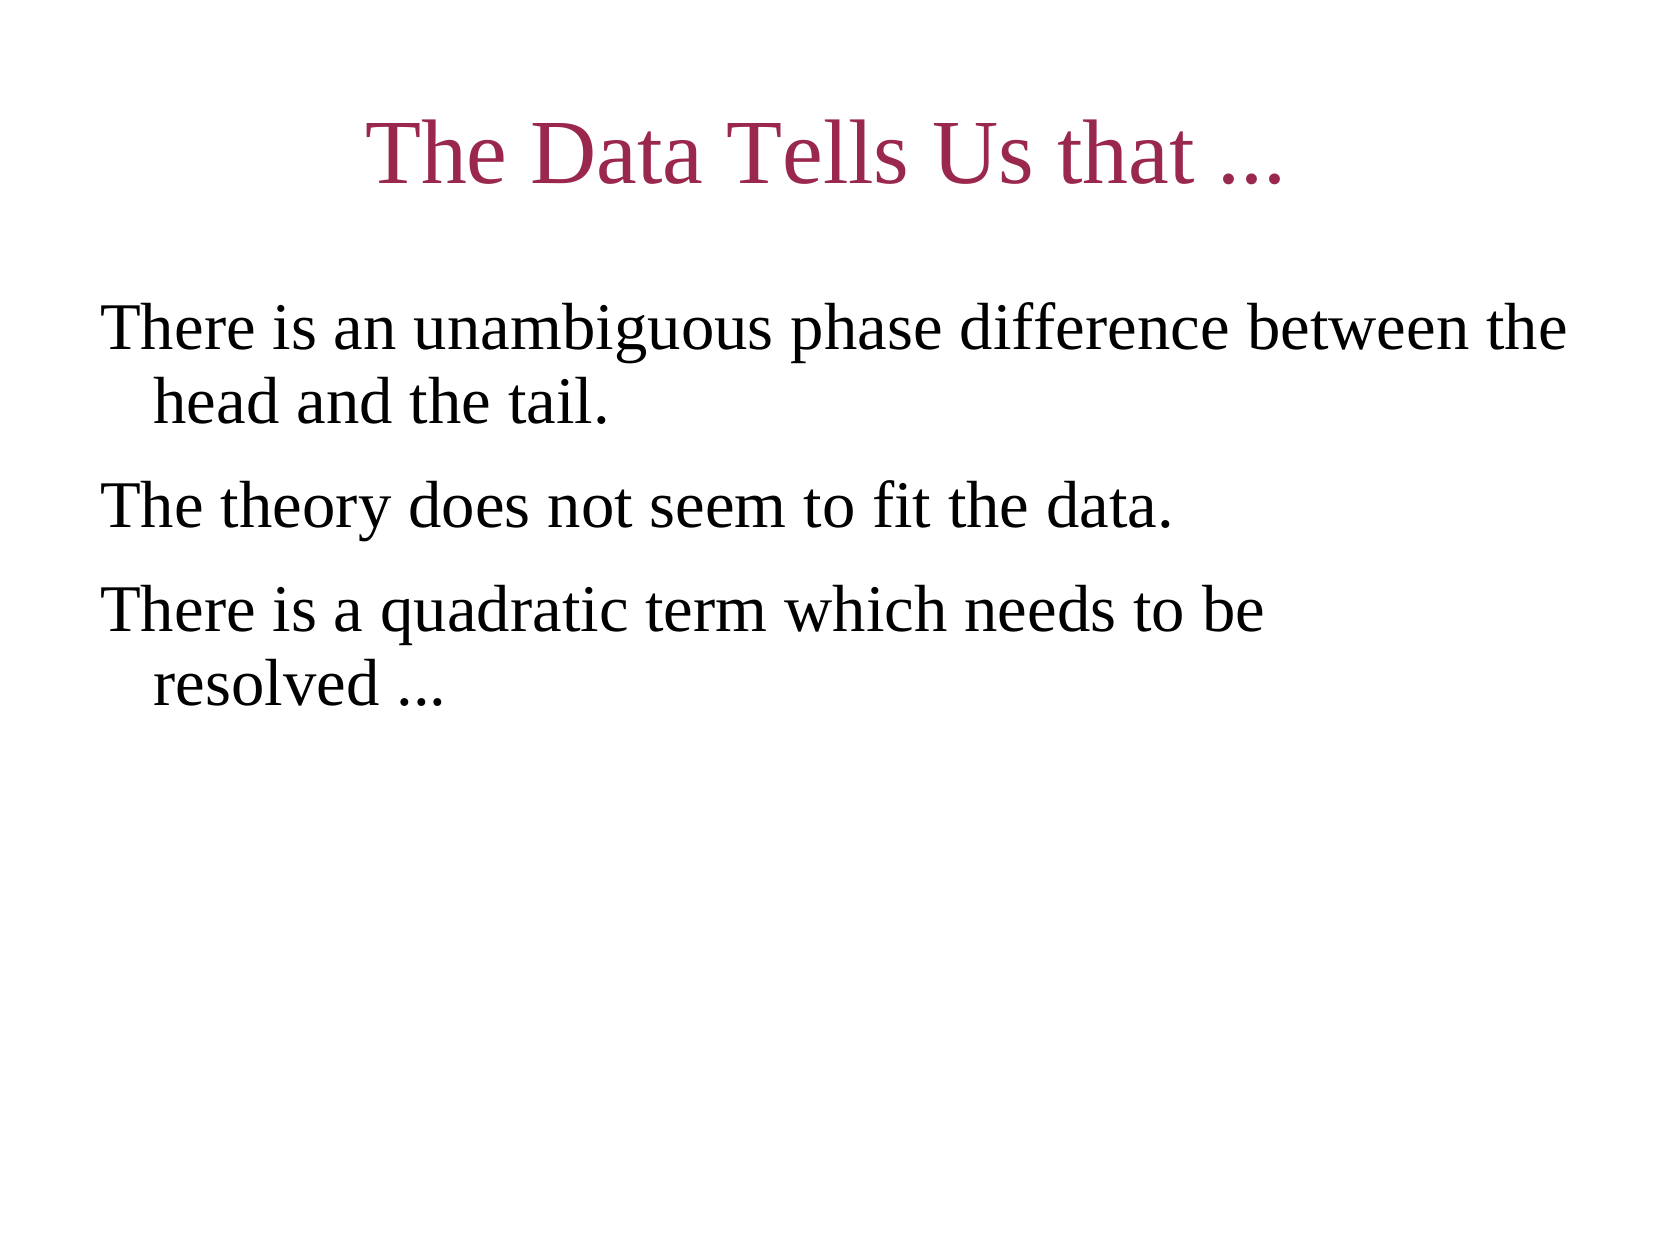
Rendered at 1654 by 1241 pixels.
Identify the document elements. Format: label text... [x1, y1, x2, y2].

title The Data Tells Us that ... [82, 49, 1571, 257]
list There is an unambiguous phase difference between the head and the tail. The theory does not seem to fit the data. There is a quadratic term which needs to be resolved ... [82, 290, 1571, 1094]
